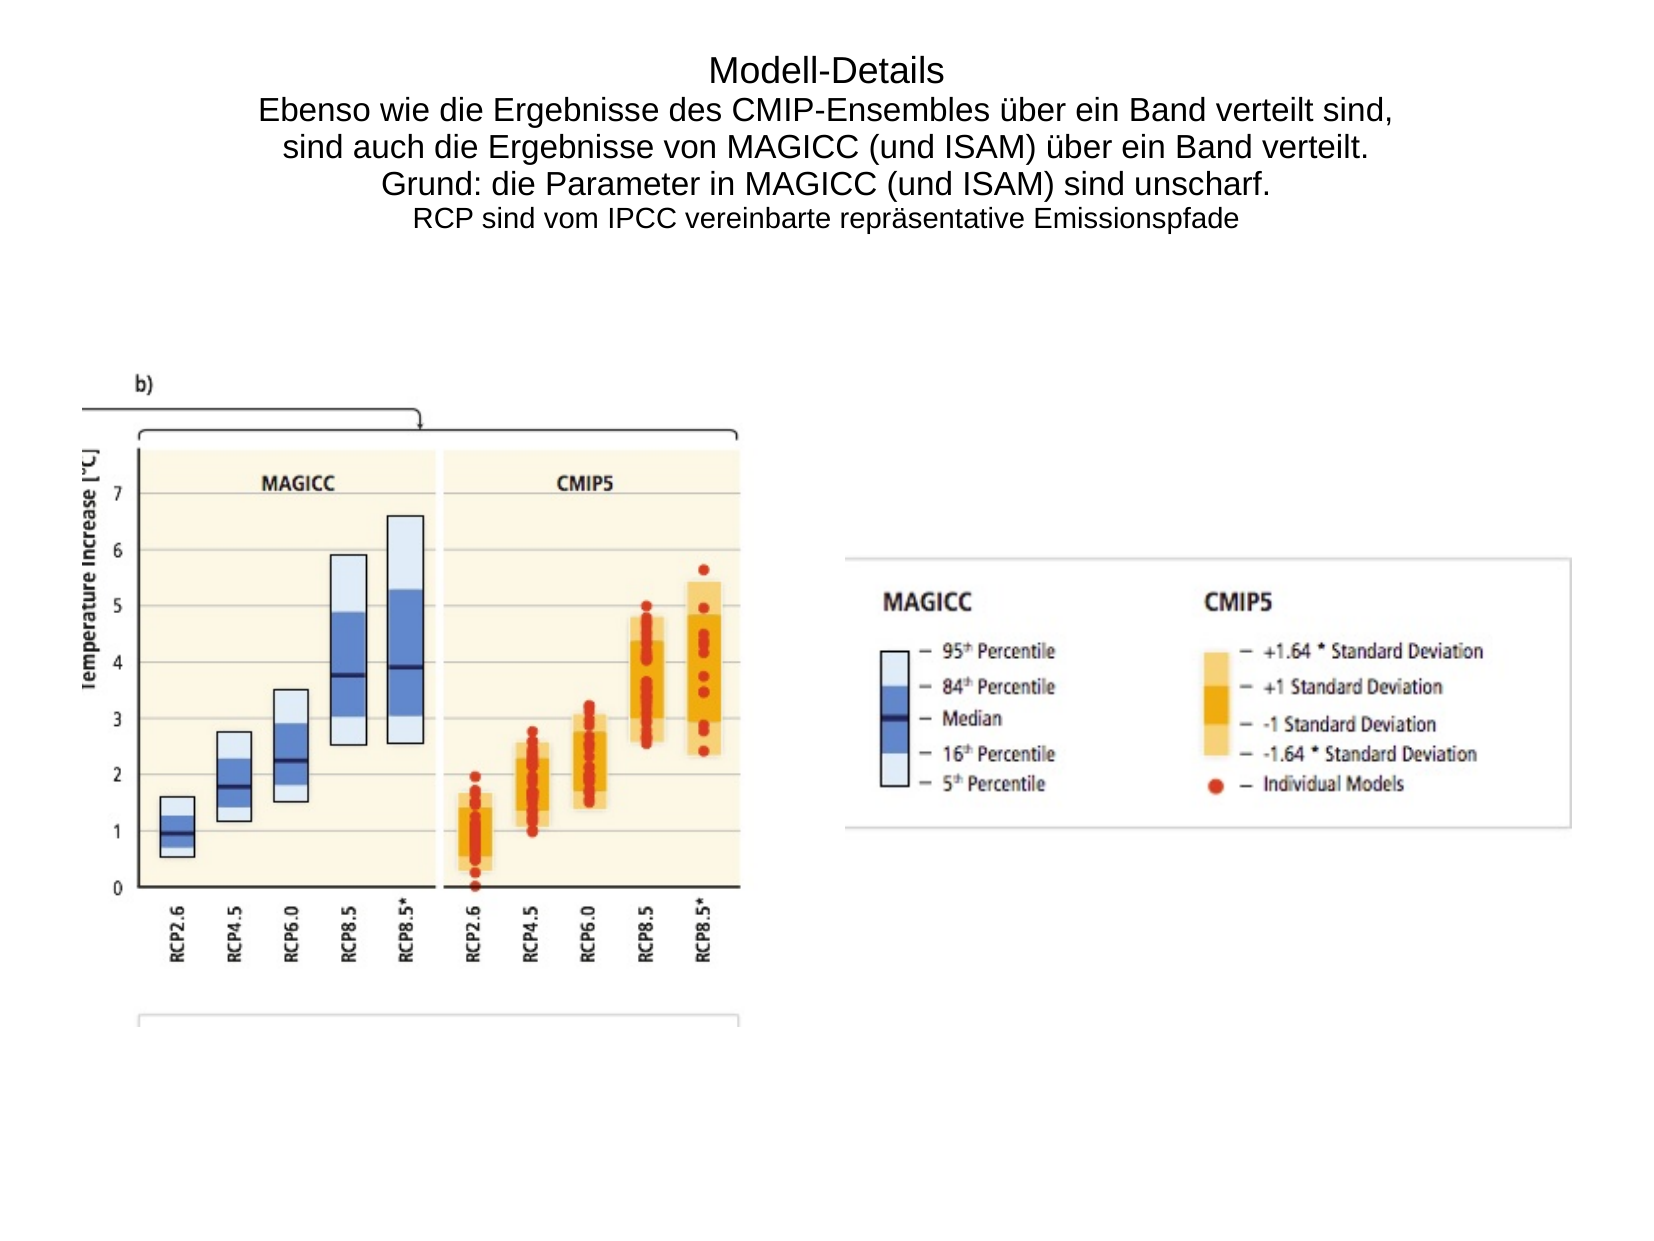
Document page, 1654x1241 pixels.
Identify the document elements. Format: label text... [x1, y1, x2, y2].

picture [82, 371, 809, 1027]
picture [845, 554, 1572, 845]
title Modell-Details Ebenso wie die Ergebnisse des CMIP-Ensembles über ein Band verteilt sind, sind auch die Ergebnisse von MAGICC (und ISAM) über ein Band verteilt. Grund: die Parameter in MAGICC (und ISAM) sind unscharf. RCP sind vom IPCC vereinbarte repräsentative Emissionspfade [82, 49, 1571, 257]
